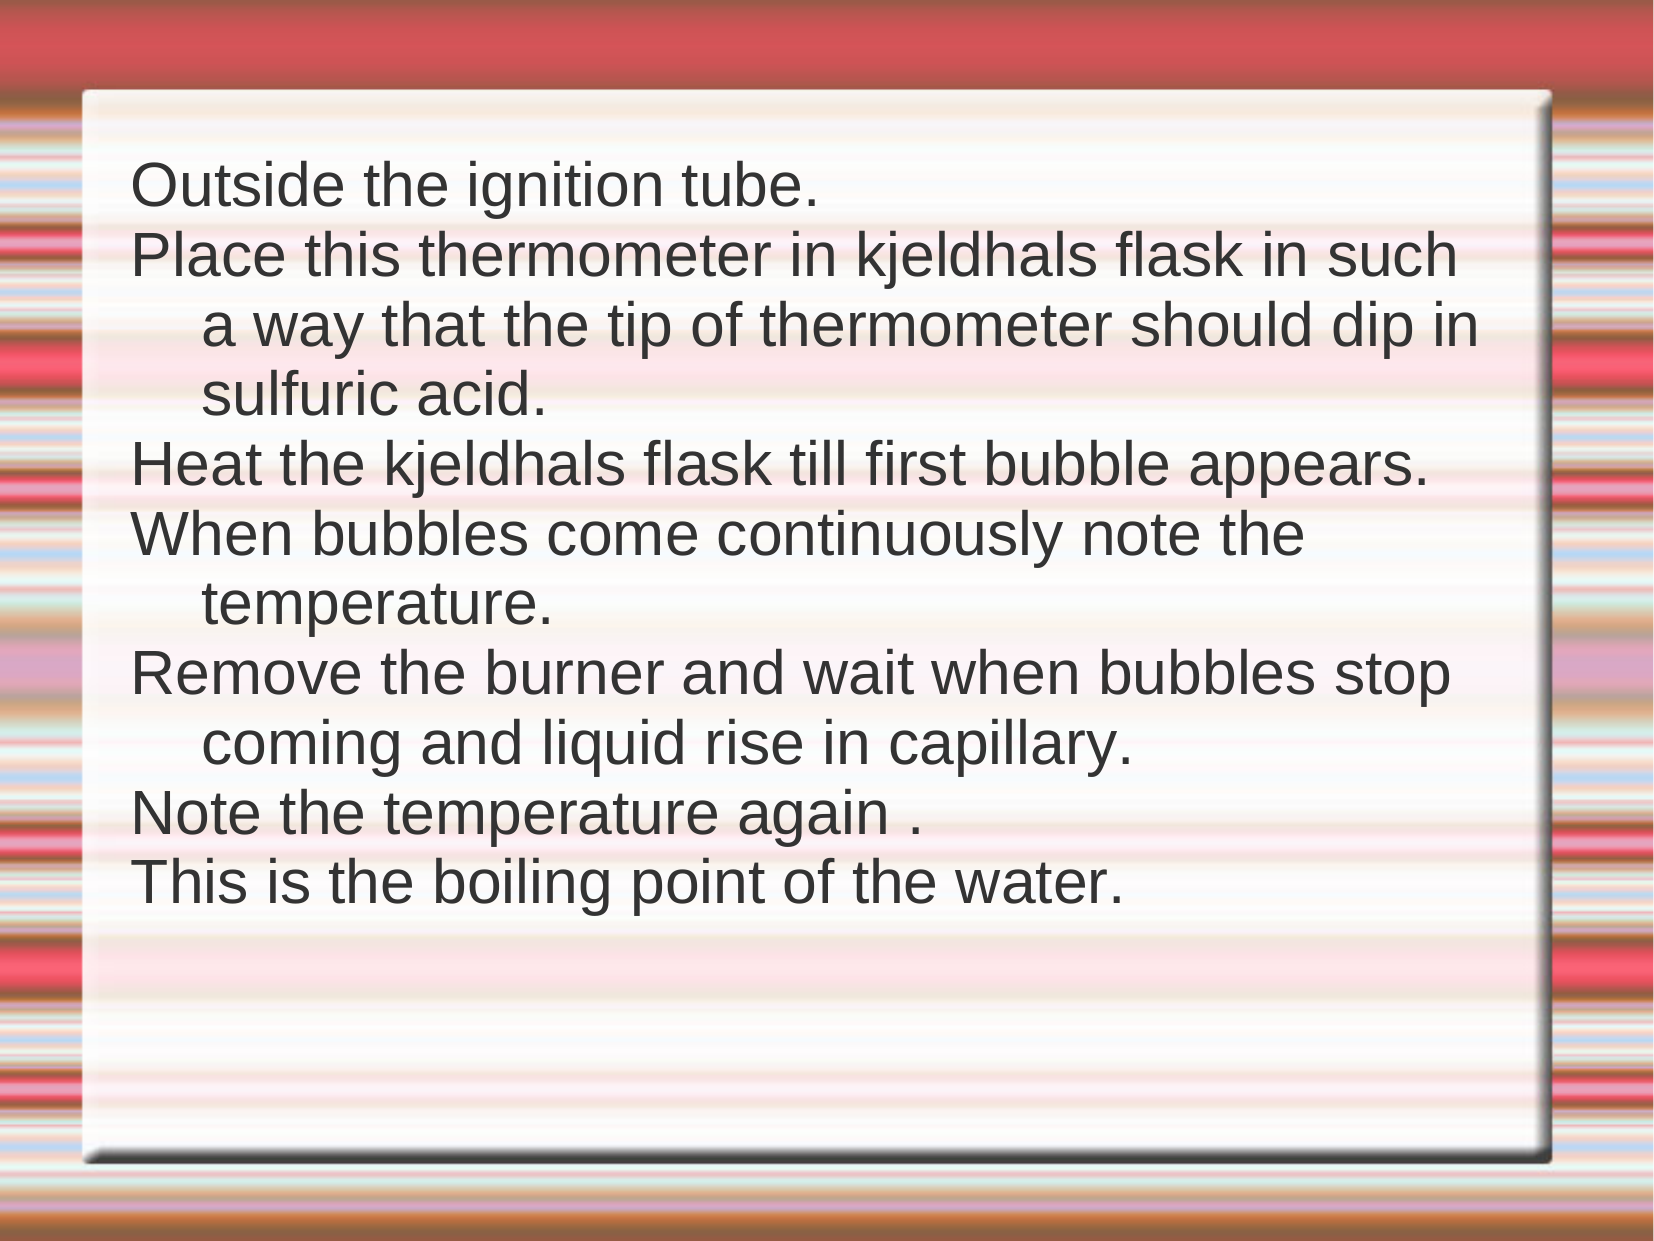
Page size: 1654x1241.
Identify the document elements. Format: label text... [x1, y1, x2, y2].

list Outside the ignition tube. Place this thermometer in kjeldhals flask in such a way that the tip of thermometer should dip in sulfuric acid. Heat the kjeldhals flask till first bubble appears. When bubbles come continuously note the temperature. Remove the burner and wait when bubbles stop coming and liquid rise in capillary. Note the temperature again . This is the boiling point of the water. [119, 150, 1501, 1055]
picture [0, 0, 1654, 1241]
